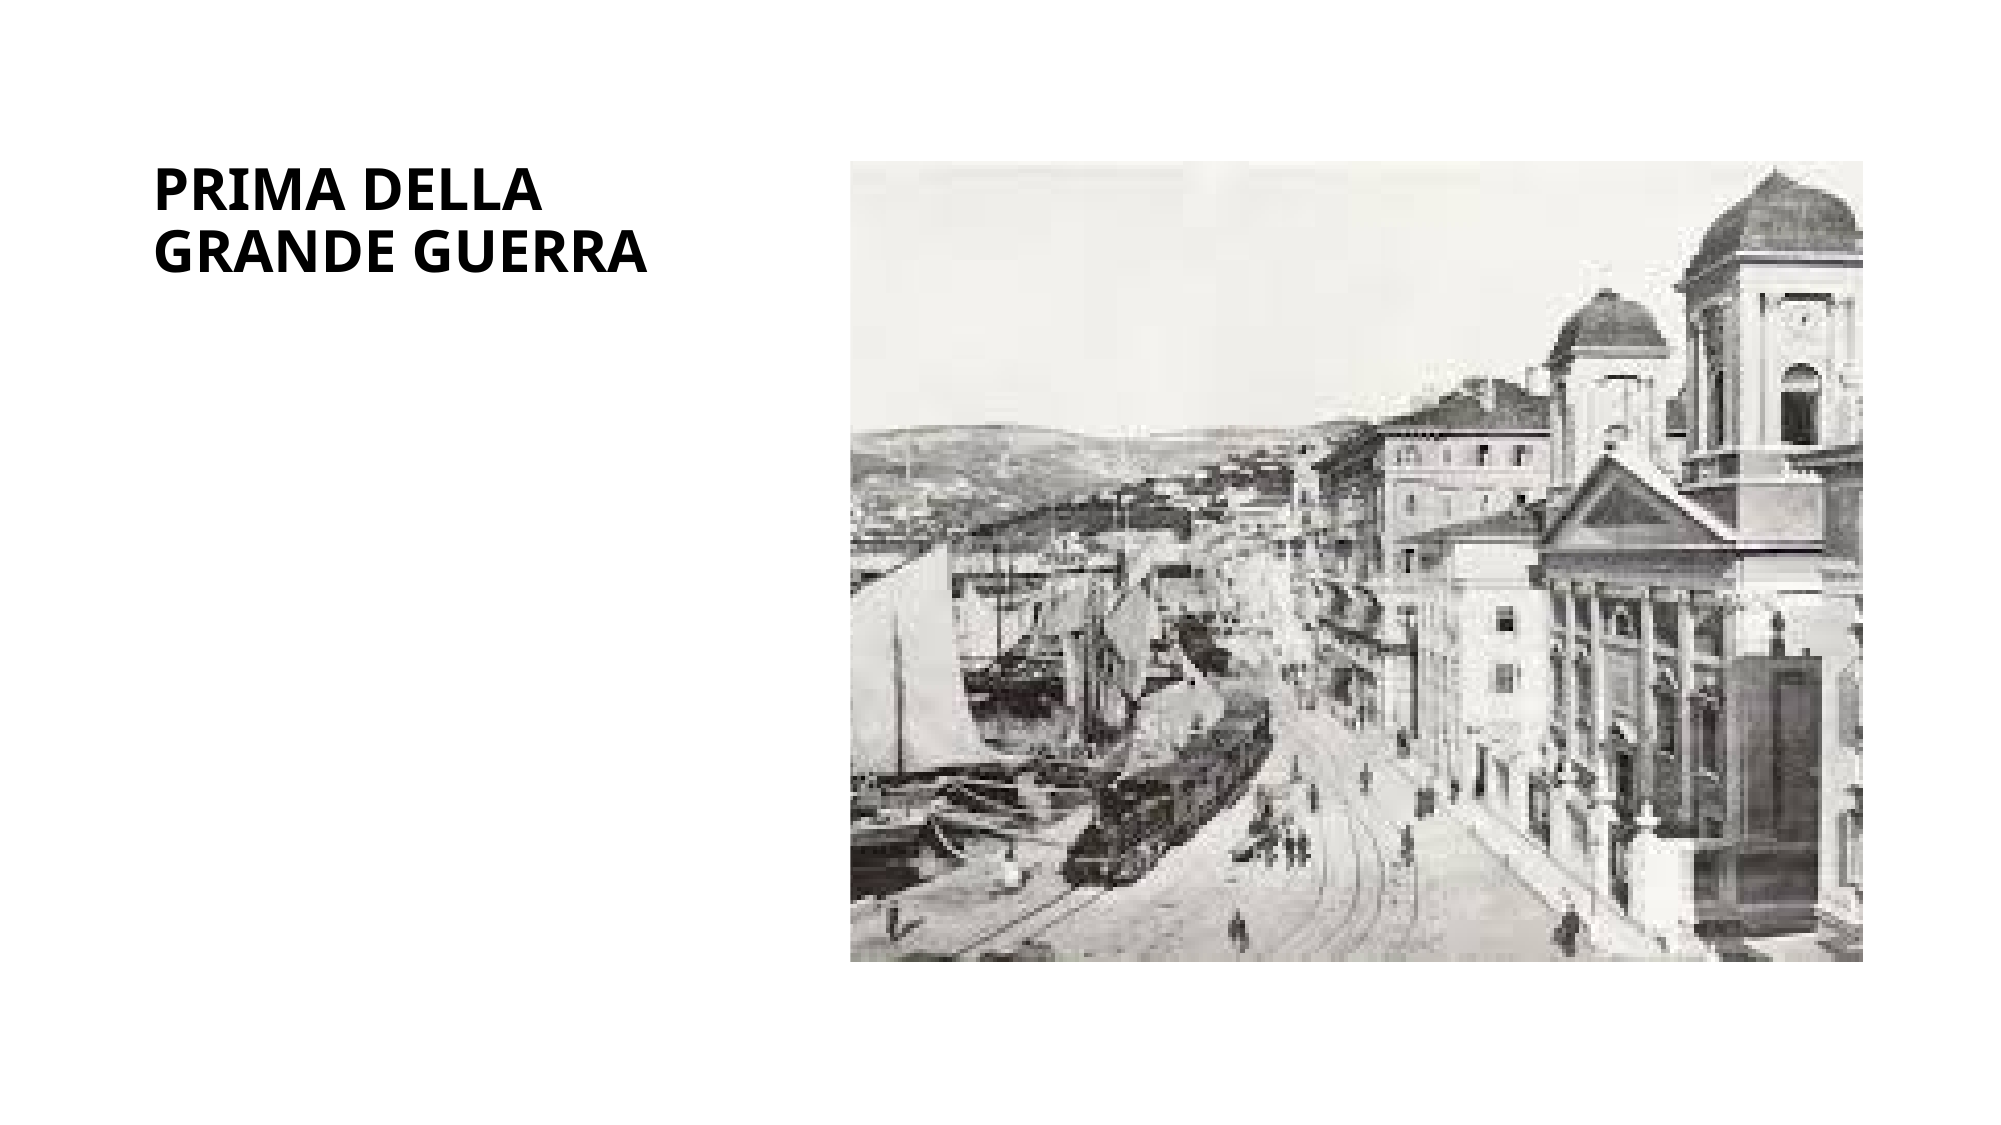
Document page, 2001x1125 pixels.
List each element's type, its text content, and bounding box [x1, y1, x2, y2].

title PRIMA DELLA GRANDE GUERRA [137, 75, 783, 294]
picture [850, 161, 1863, 962]
